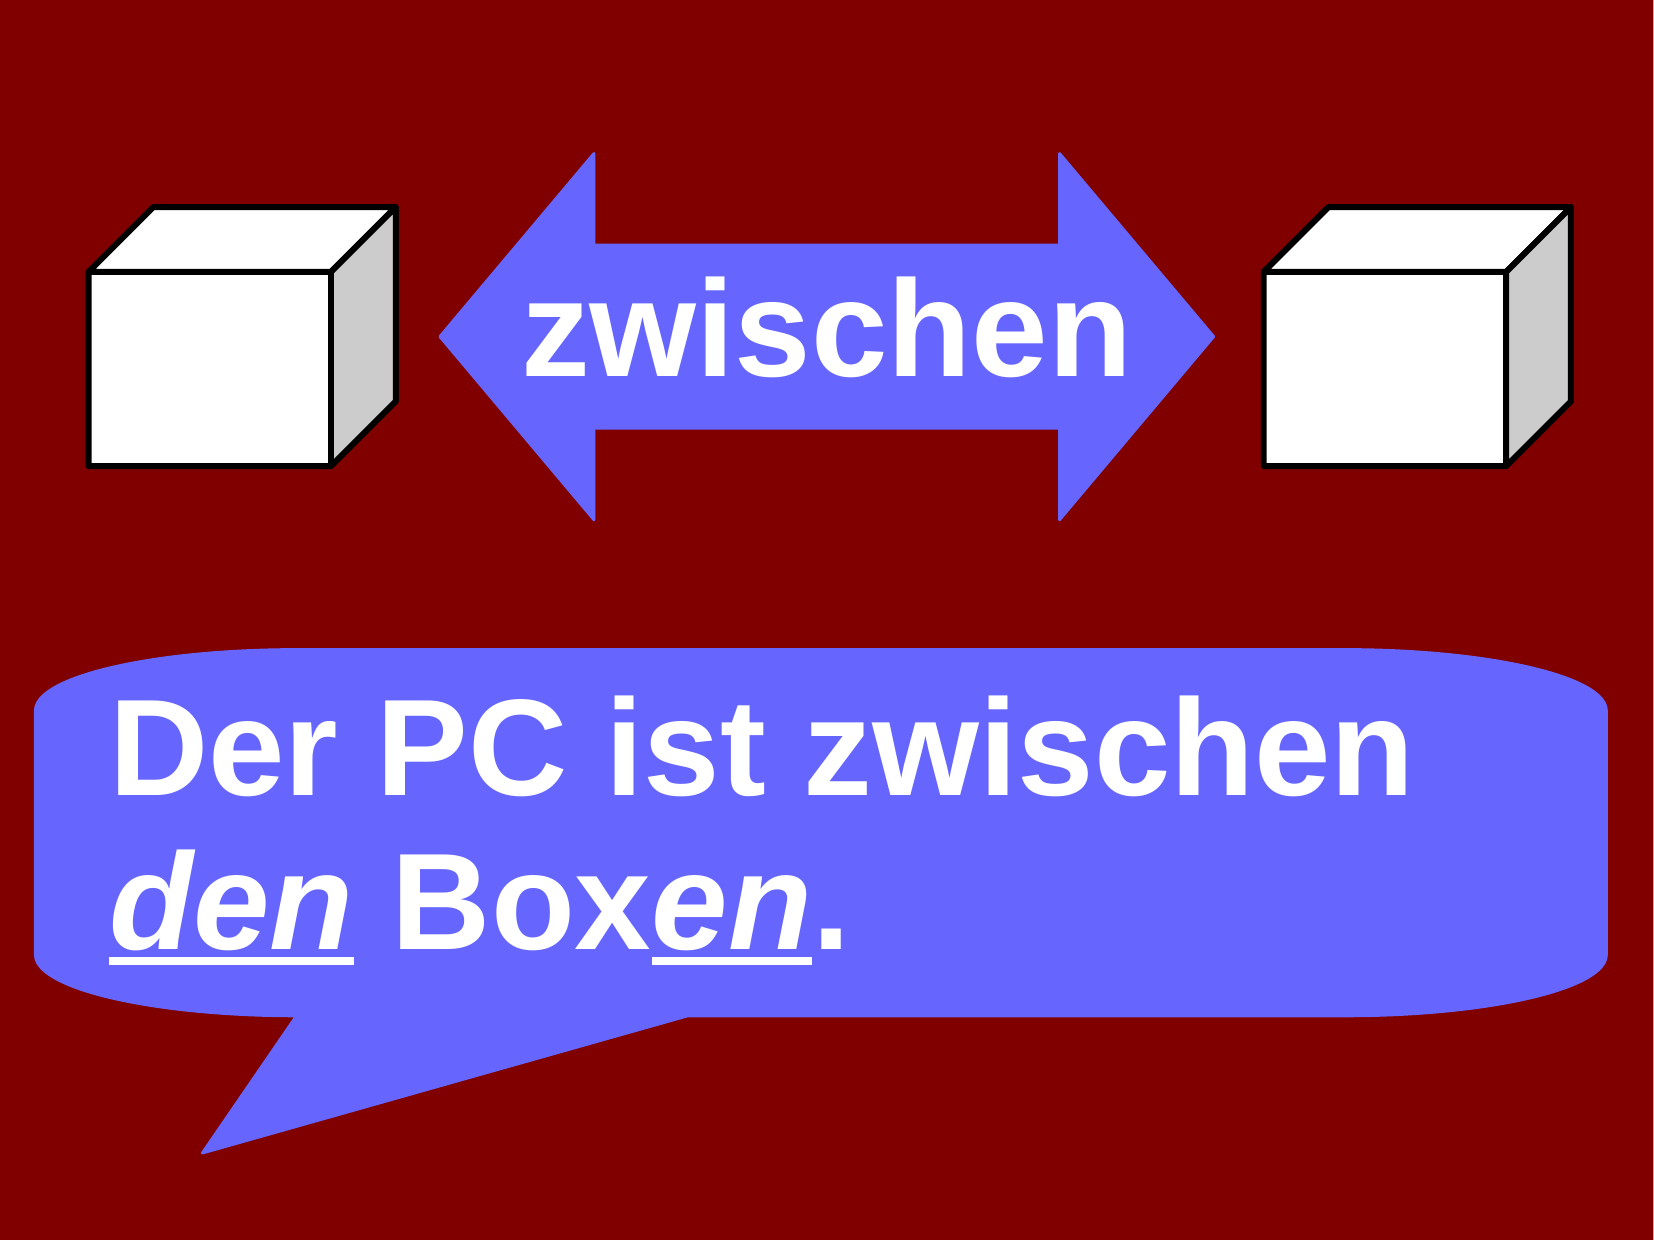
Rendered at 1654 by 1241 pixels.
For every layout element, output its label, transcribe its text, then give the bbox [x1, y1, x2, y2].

text_box [1059, 153, 1136, 244]
text_box [505, 414, 1149, 520]
text_box Der PC ist zwischen den Boxen. [94, 663, 1544, 987]
text_box [88, 207, 396, 467]
text_box [439, 273, 493, 400]
text_box zwischen [493, 244, 1161, 414]
text_box [133, 649, 1509, 663]
text_box [517, 153, 594, 244]
text_box [1161, 274, 1214, 400]
text_box [35, 671, 1607, 1153]
text_box [1263, 207, 1571, 467]
